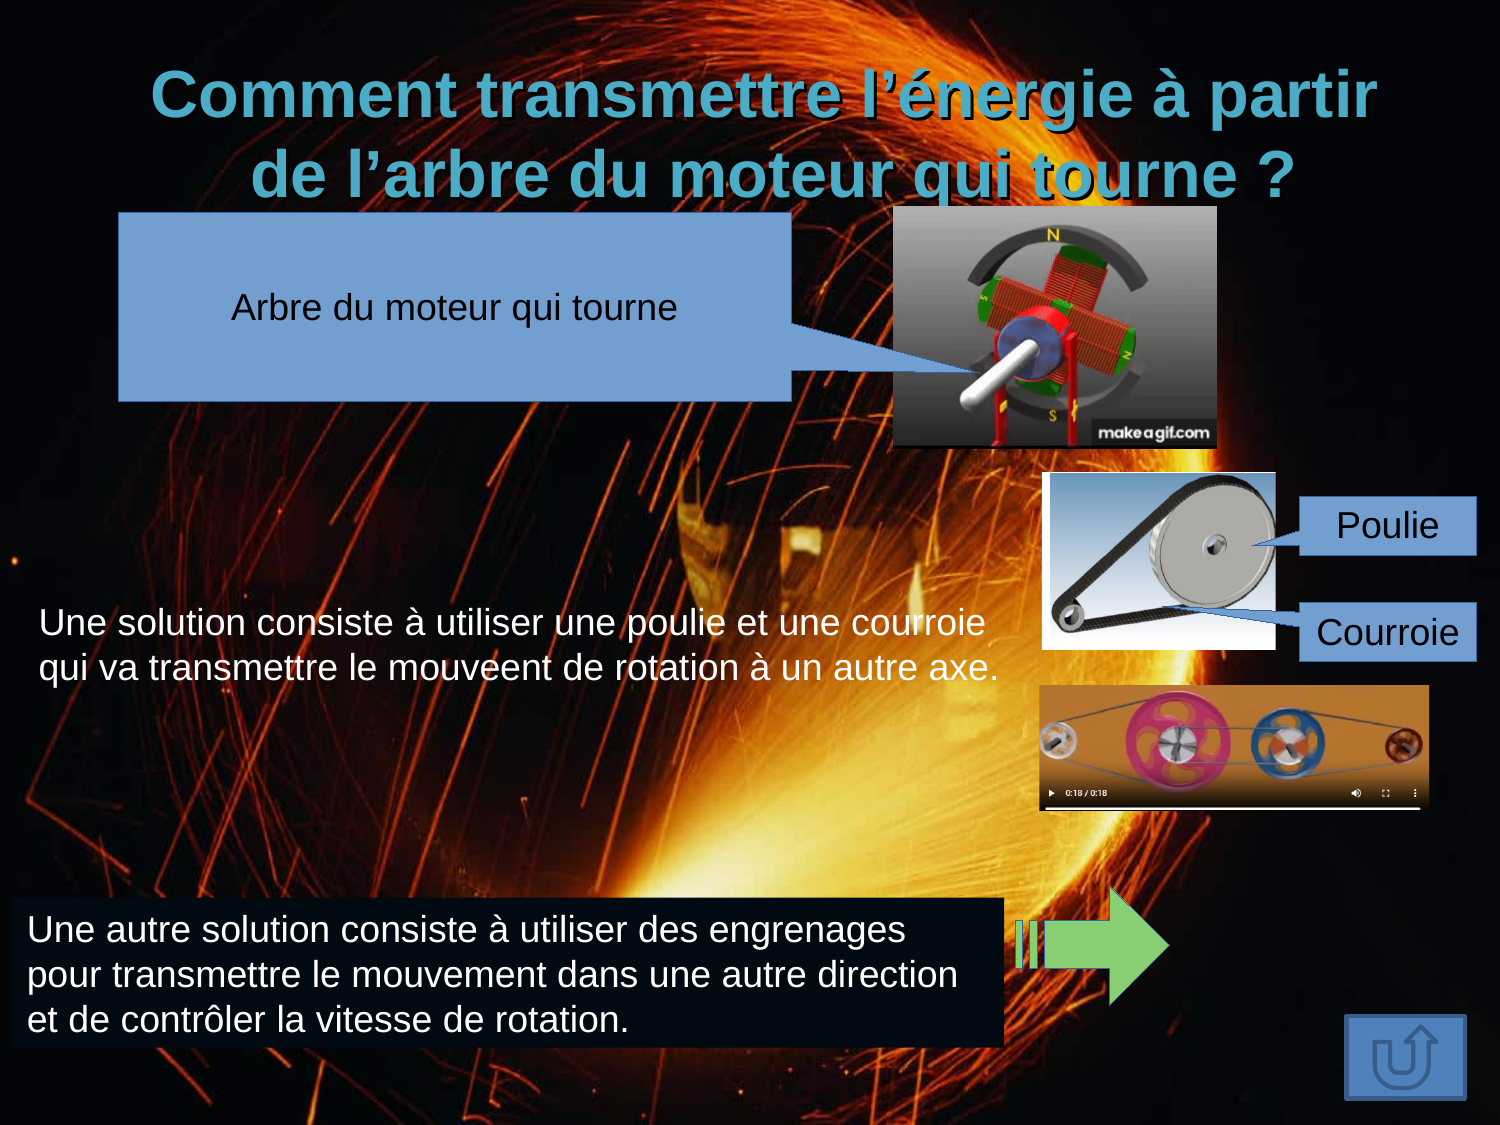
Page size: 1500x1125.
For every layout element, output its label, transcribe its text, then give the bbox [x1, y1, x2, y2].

text_box [1044, 885, 1170, 1006]
text_box [1029, 920, 1038, 969]
text_box Une autre solution consiste à utiliser des engrenages pour transmettre le mouvement dans une autre direction et de contrôler la vitesse de rotation. [11, 897, 1005, 1048]
text_box Poulie [1252, 496, 1477, 556]
text_box Arbre du moteur qui tourne [118, 212, 980, 402]
text_box Comment transmettre l’énergie à partir de l’arbre du moteur qui tourne ? [135, 43, 1395, 218]
text_box [1015, 920, 1023, 969]
text_box Une solution consiste à utiliser une poulie et une courroie qui va transmettre le mouveent de rotation à un autre axe. [23, 590, 1016, 741]
text_box [1346, 1016, 1465, 1099]
text_box Courroie [1162, 602, 1477, 662]
picture [0, 0, 1500, 1125]
